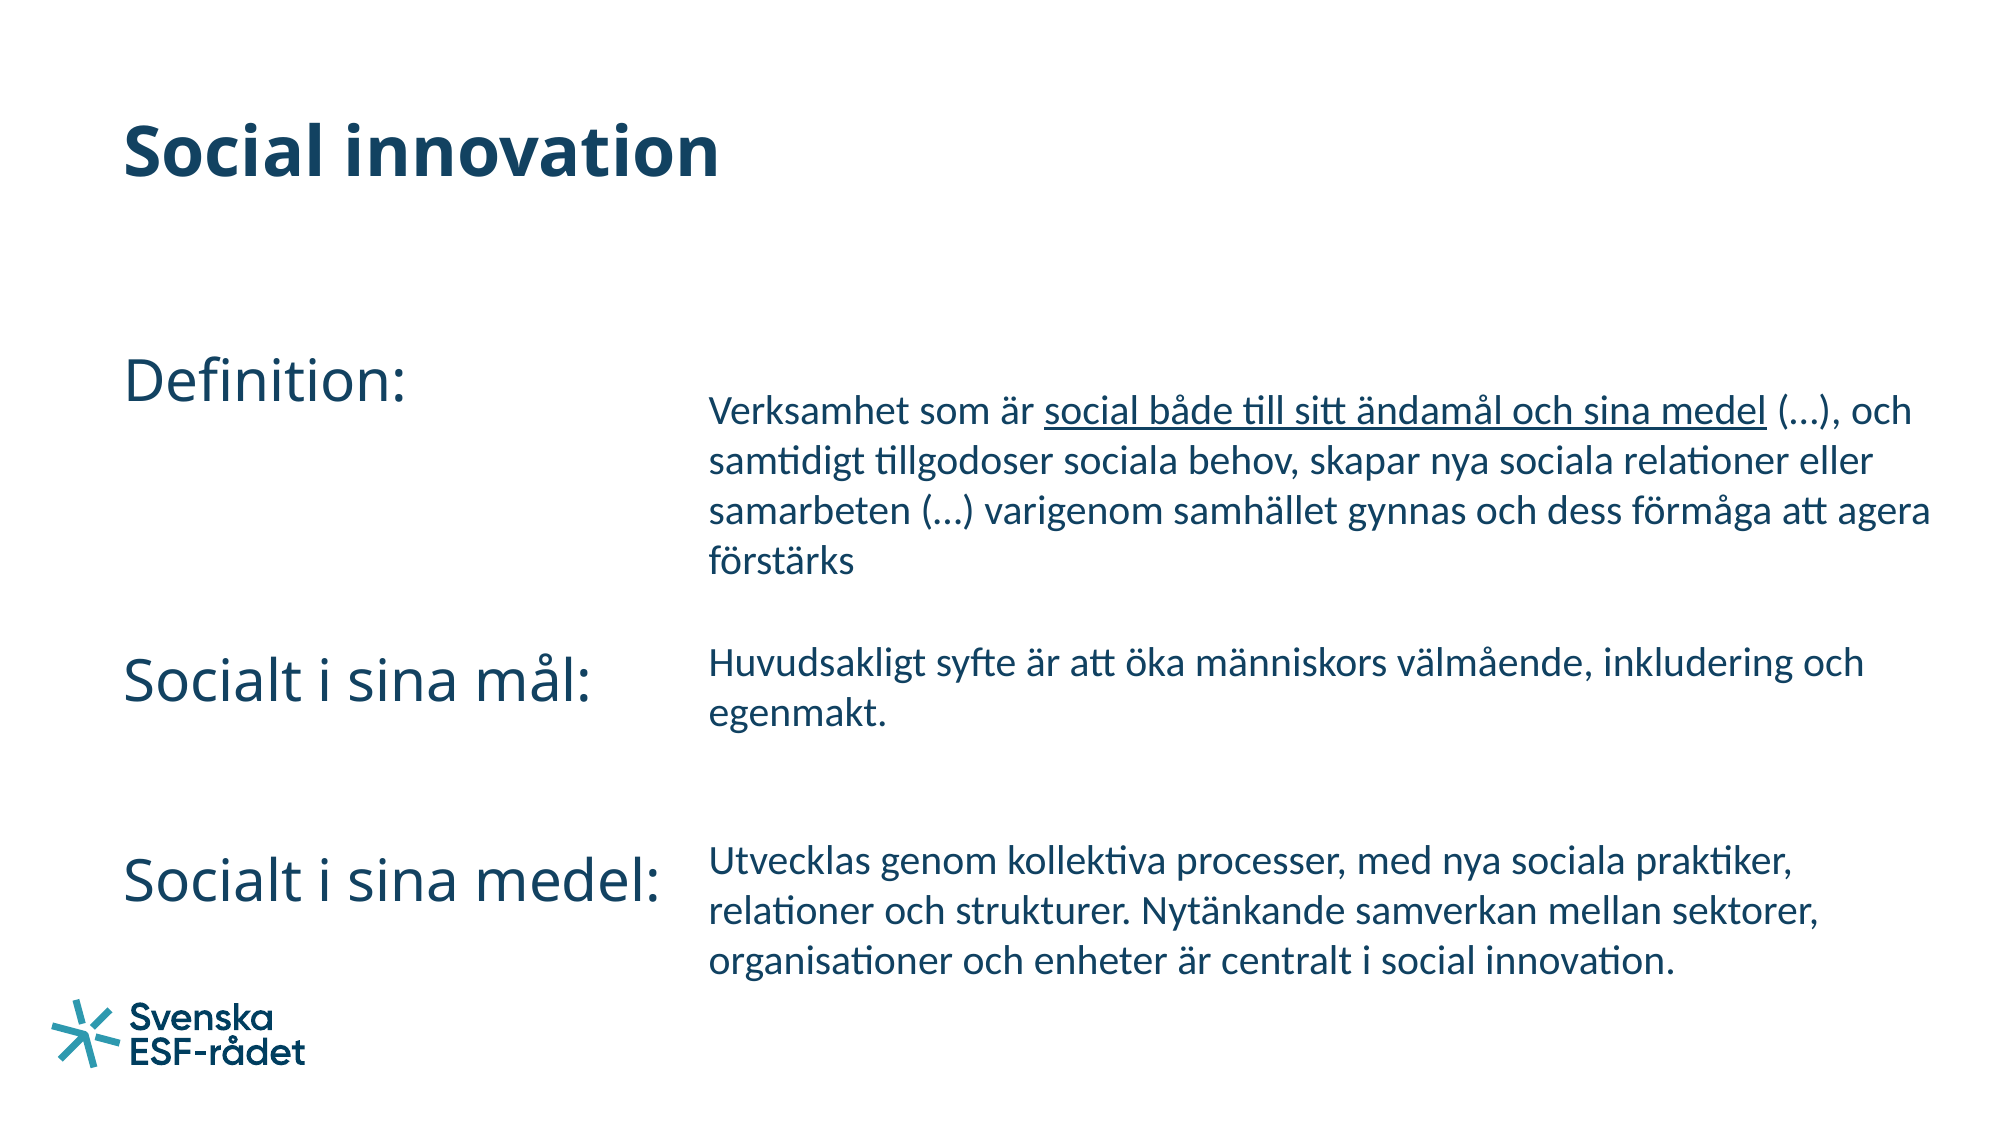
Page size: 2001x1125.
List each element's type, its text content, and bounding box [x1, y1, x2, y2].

text_box Verksamhet som är social både till sitt ändamål och sina medel (…), och samtidigt tillgodoser sociala behov, skapar nya sociala relationer eller samarbeten (…) varigenom samhället gynnas och dess förmåga att agera förstärks [682, 363, 1981, 596]
text_box Huvudsakligt syfte är att öka människors välmående, inkludering och egenmakt. [682, 616, 1981, 831]
list Definition: Socialt i sina mål: Socialt i sina medel: [108, 331, 1604, 930]
title Social innovation [108, 92, 1604, 310]
text_box Utvecklas genom kollektiva processer, med nya sociala praktiker, relationer och strukturer. Nytänkande samverkan mellan sektorer, organisationer och enheter är centralt i social innovation. [682, 814, 1981, 1046]
